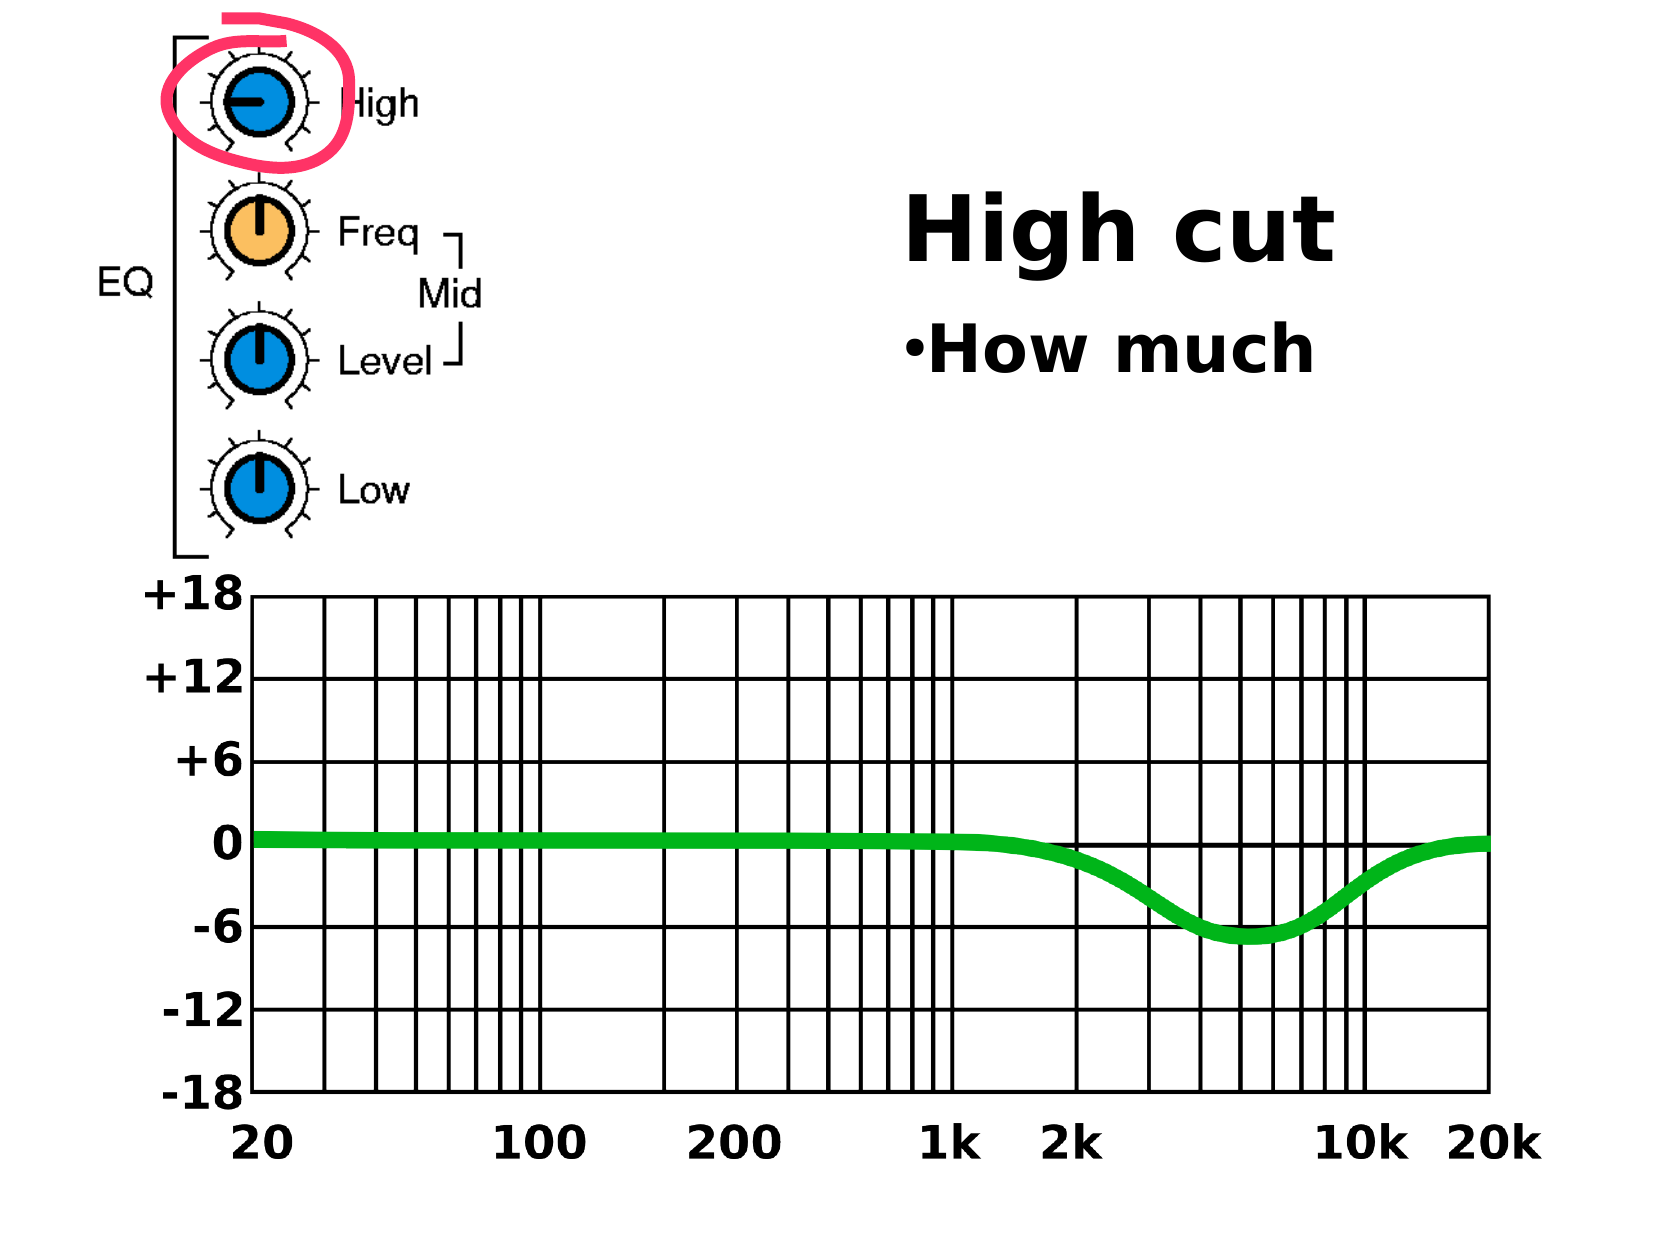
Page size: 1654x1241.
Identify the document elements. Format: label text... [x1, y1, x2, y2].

text_box High cut [901, 122, 1463, 338]
picture [88, 28, 491, 568]
text_box How much [903, 271, 1426, 428]
picture [145, 574, 1542, 1159]
